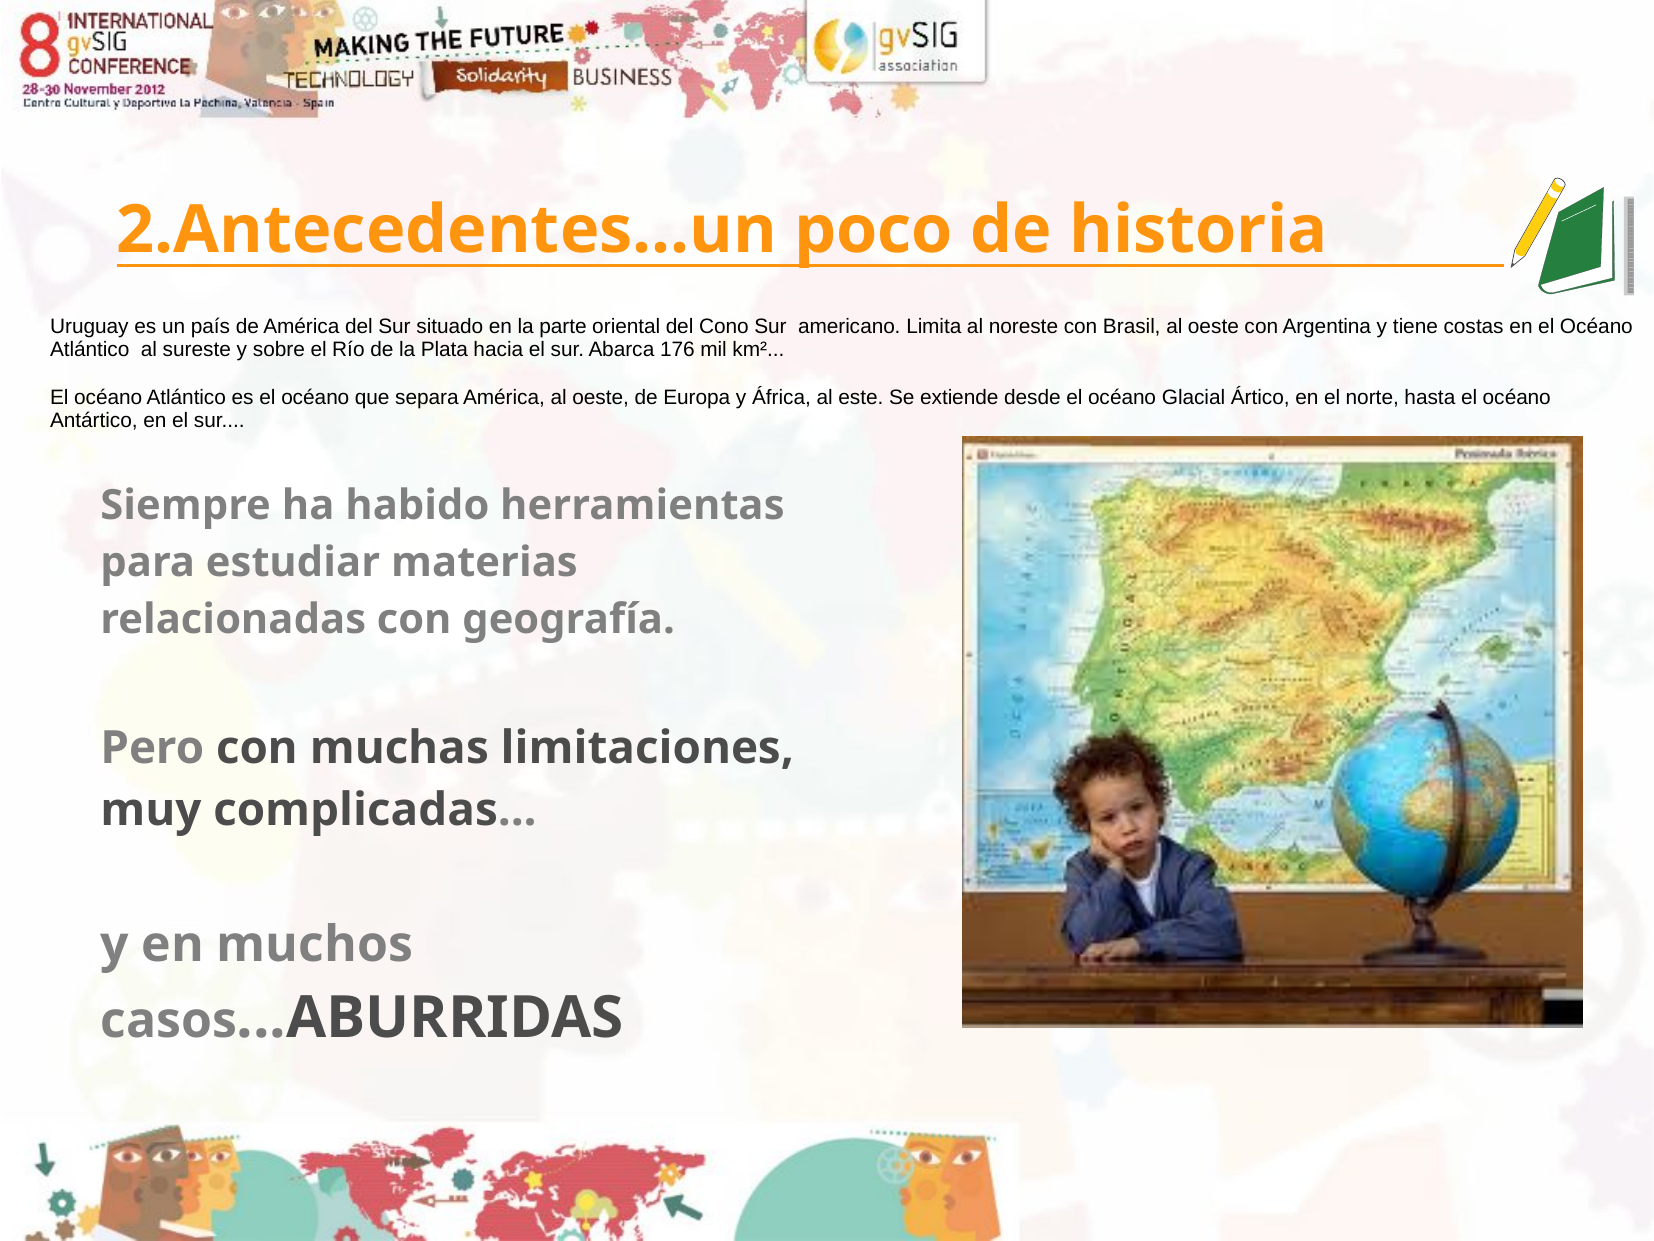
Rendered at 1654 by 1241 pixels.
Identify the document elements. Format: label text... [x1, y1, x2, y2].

text_box Uruguay es un país de América del Sur situado en la parte oriental del Cono Sur americano. Limita al noreste con Brasil, al oeste con Argentina y tiene costas en el Océano Atlántico al sureste y sobre el Río de la Plata hacia el sur. Abarca 176 mil km²... El océano Atlántico es el océano que separa América, al oeste, de Europa y África, al este. Se extiende desde el océano Glacial Ártico, en el norte, hasta el océano Antártico, en el sur.... [35, 307, 1654, 440]
title Siempre ha habido herramientas para estudiar materias relacionadas con geografía. Pero con muchas limitaciones, muy complicadas... y en muchos casos...ABURRIDAS [100, 466, 839, 1063]
title 2.Antecedentes...un poco de historia [116, 187, 1510, 266]
picture [1, 0, 1654, 1241]
